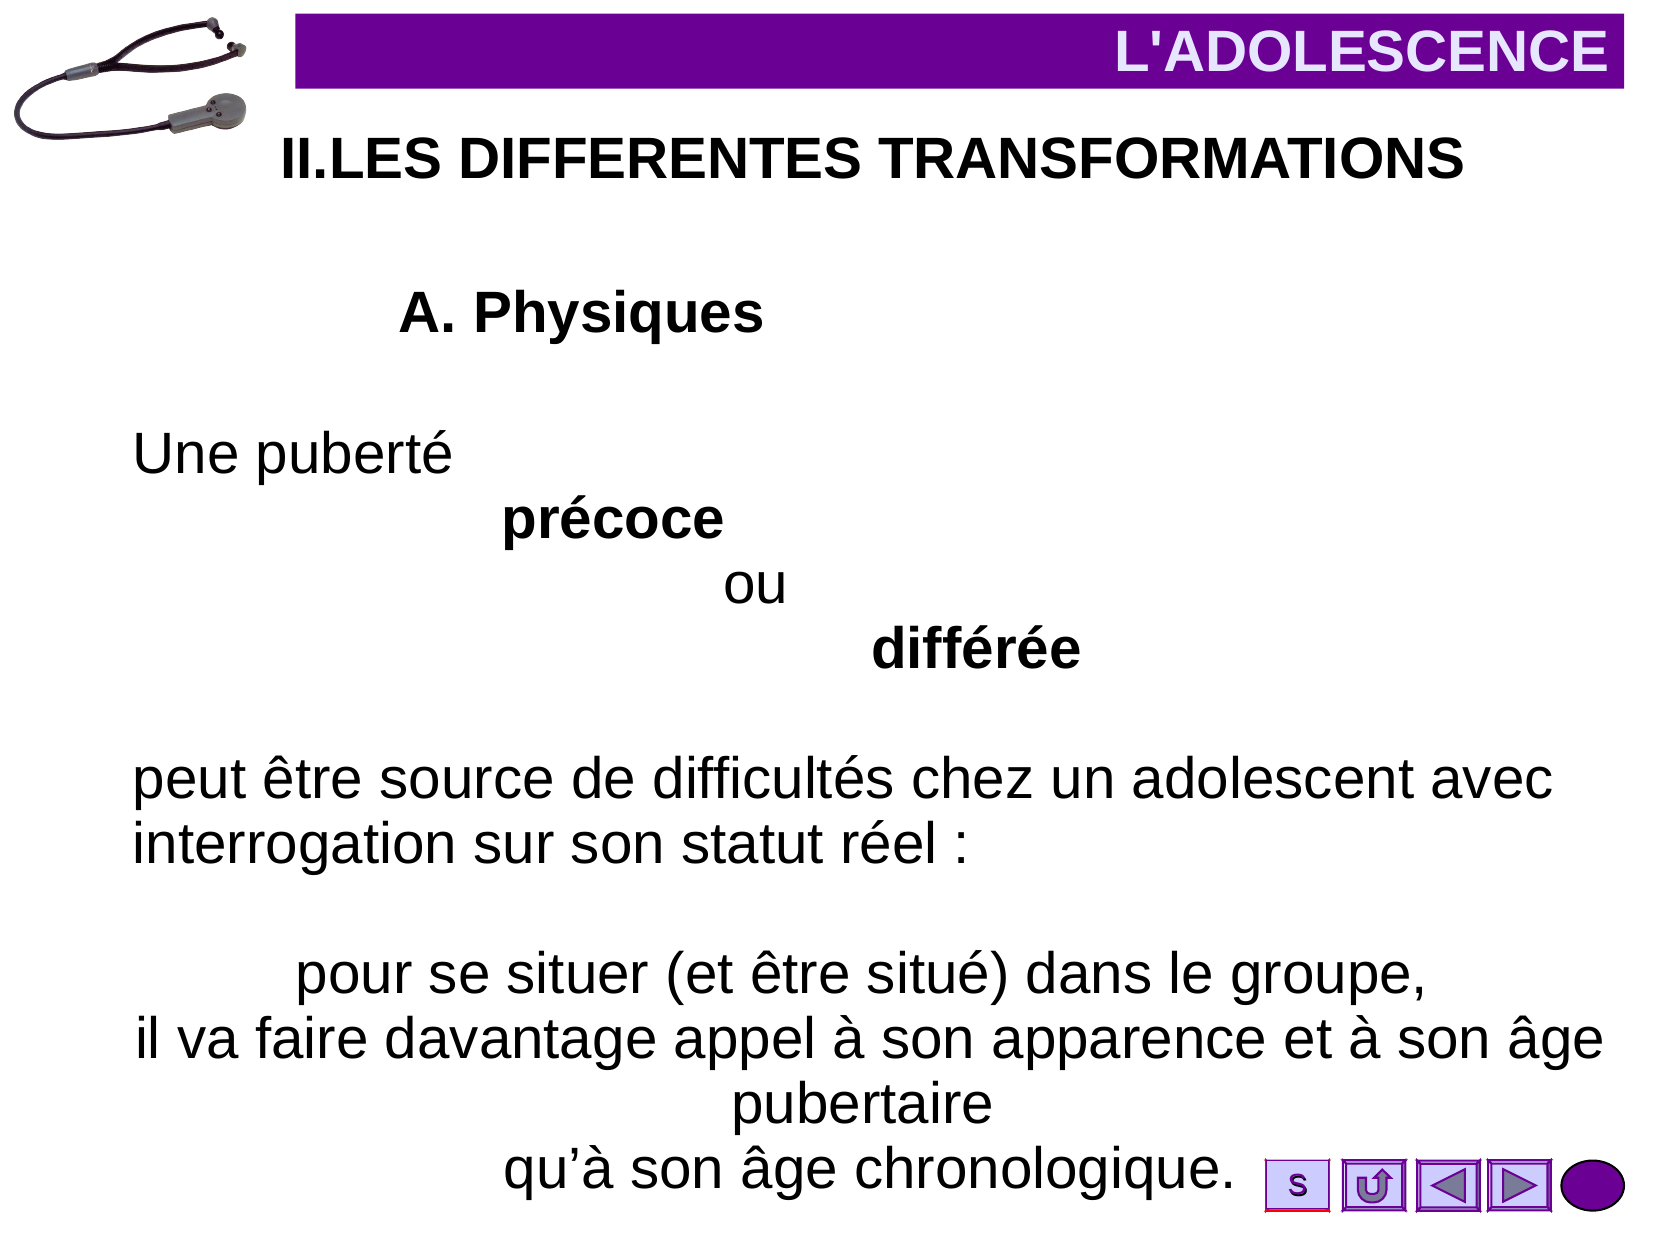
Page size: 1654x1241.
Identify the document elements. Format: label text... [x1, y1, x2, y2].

text_box A. Physiques [383, 272, 781, 353]
text_box Une puberté précoce ou différée peut être source de difficultés chez un adolescent avec interrogation sur son statut réel : pour se situer (et être situé) dans le groupe, il va faire davantage appel à son apparence et à son âge pubertaire qu’à son âge chronologique. [118, 413, 1625, 1239]
picture [8, 8, 260, 153]
text_box II.LES DIFFERENTES TRANSFORMATIONS [265, 118, 1481, 200]
text_box L'ADOLESCENCE [295, 13, 1625, 89]
